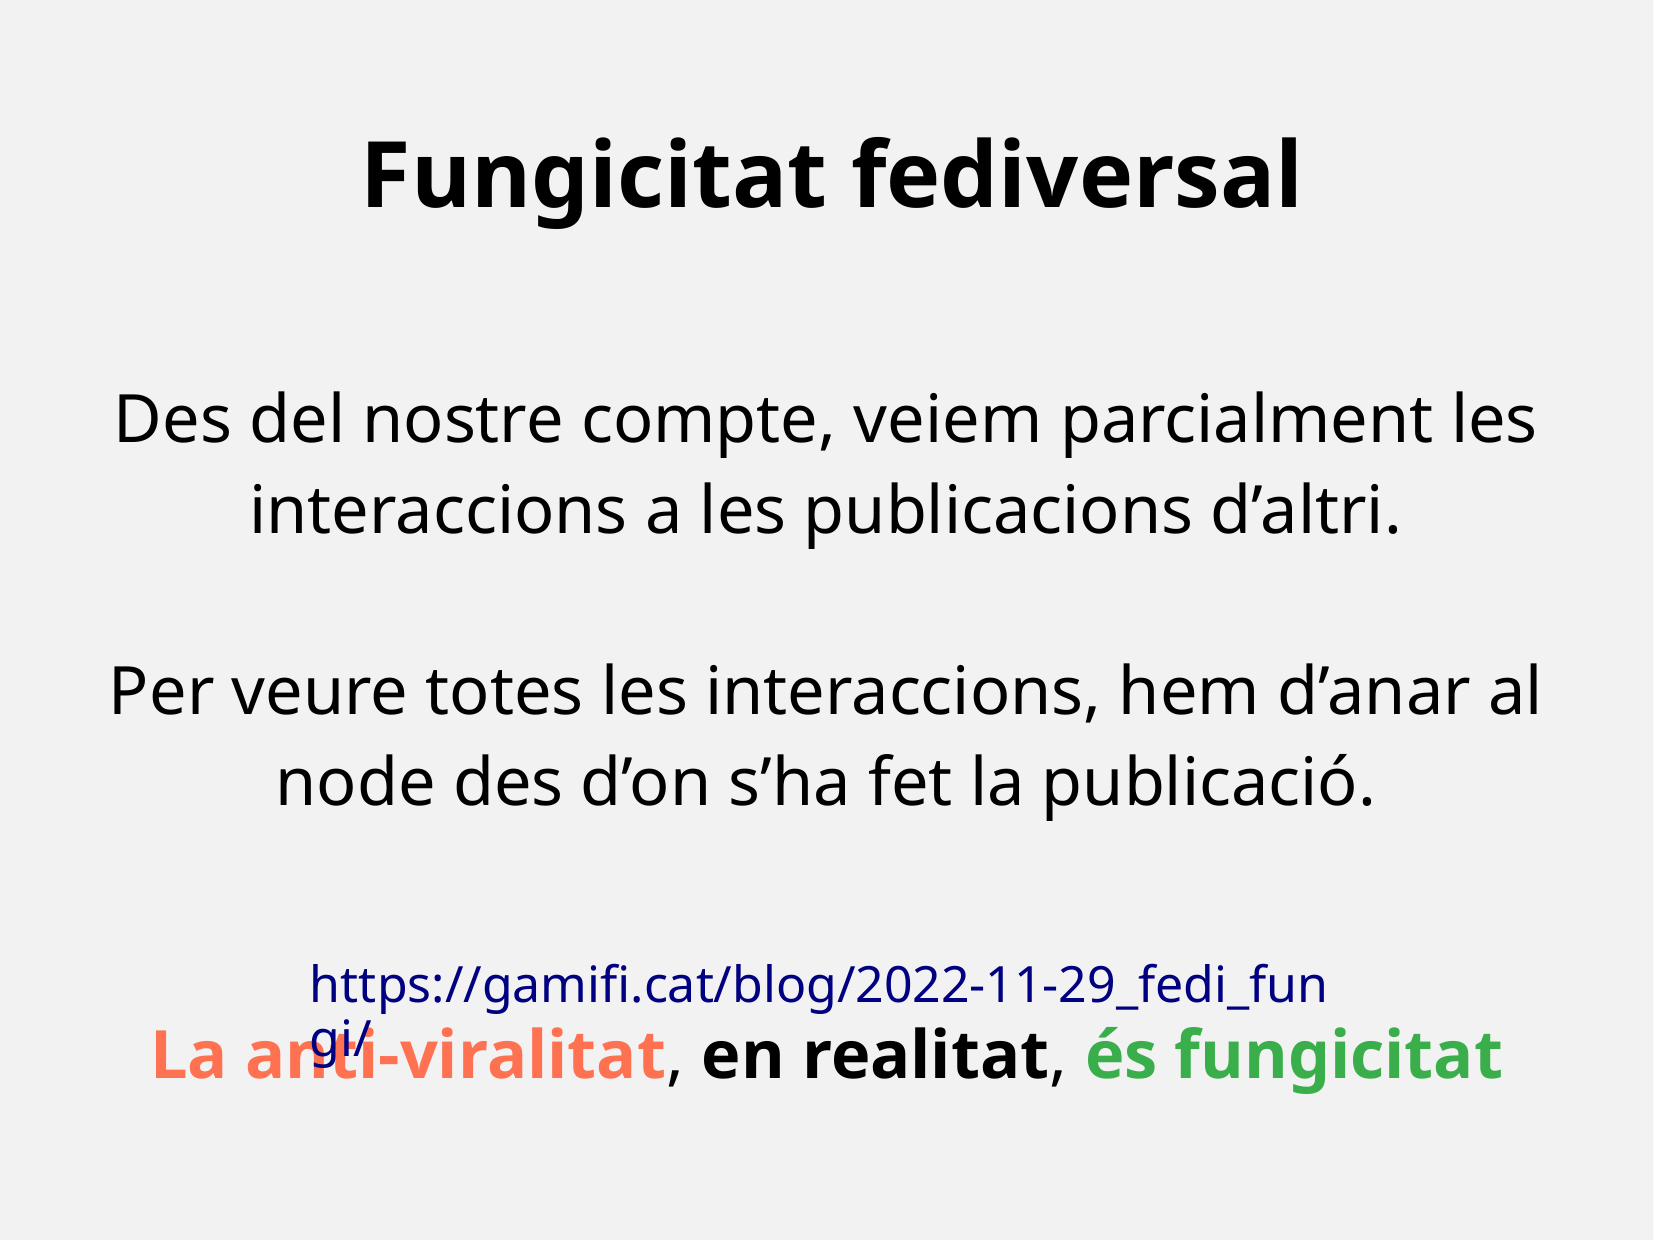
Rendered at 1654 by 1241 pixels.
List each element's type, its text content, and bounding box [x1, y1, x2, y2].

text_box Des del nostre compte, veiem parcialment les interaccions a les publicacions d’altri. Per veure totes les interaccions, hem d’anar al node des d’on s’ha fet la publicació. La anti-viralitat, en realitat, és fungicitat [88, 364, 1565, 940]
title Fungicitat fediversal [88, 68, 1577, 276]
text_box https://gamifi.cat/blog/2022-11-29_fedi_fungi/ [295, 941, 1359, 1032]
